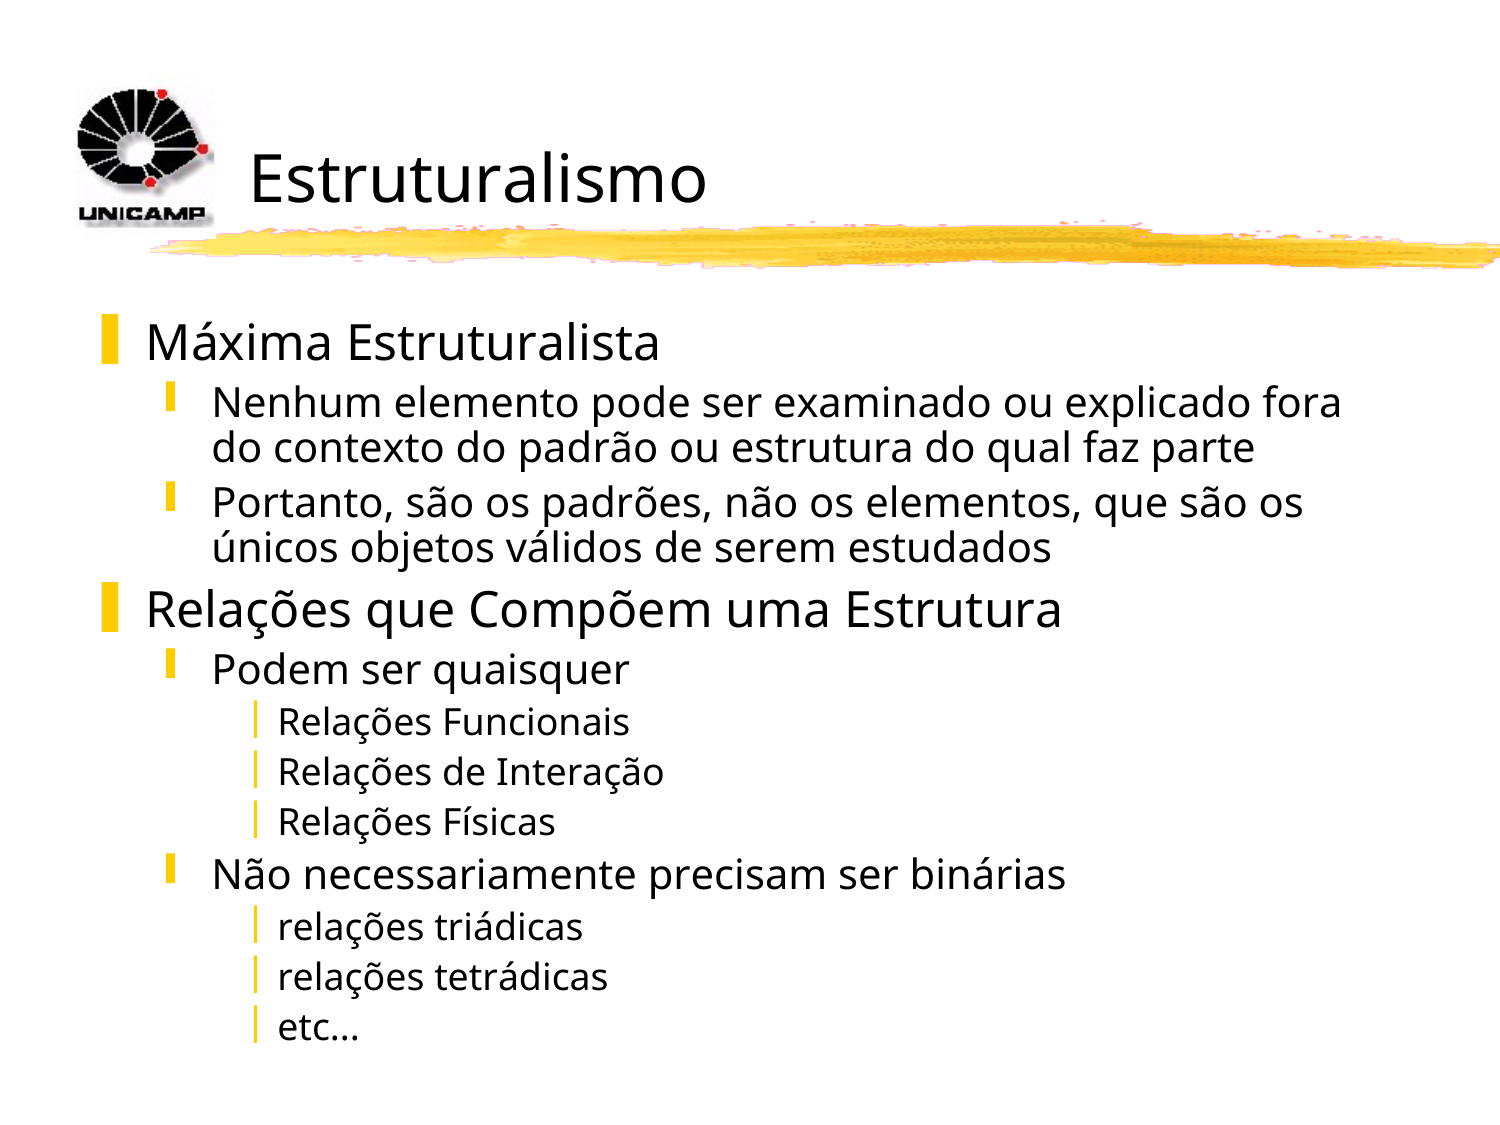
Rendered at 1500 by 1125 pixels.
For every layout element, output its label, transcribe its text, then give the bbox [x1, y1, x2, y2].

list Máxima Estruturalista Nenhum elemento pode ser examinado ou explicado fora do contexto do padrão ou estrutura do qual faz parte Portanto, são os padrões, não os elementos, que são os únicos objetos válidos de serem estudados Relações que Compõem uma Estrutura Podem ser quaisquer Relações Funcionais Relações de Interação Relações Físicas Não necessariamente precisam ser binárias relações triádicas relações tetrádicas etc... [74, 309, 1417, 1101]
title Estruturalismo [233, 37, 1434, 225]
picture [75, 74, 1500, 279]
